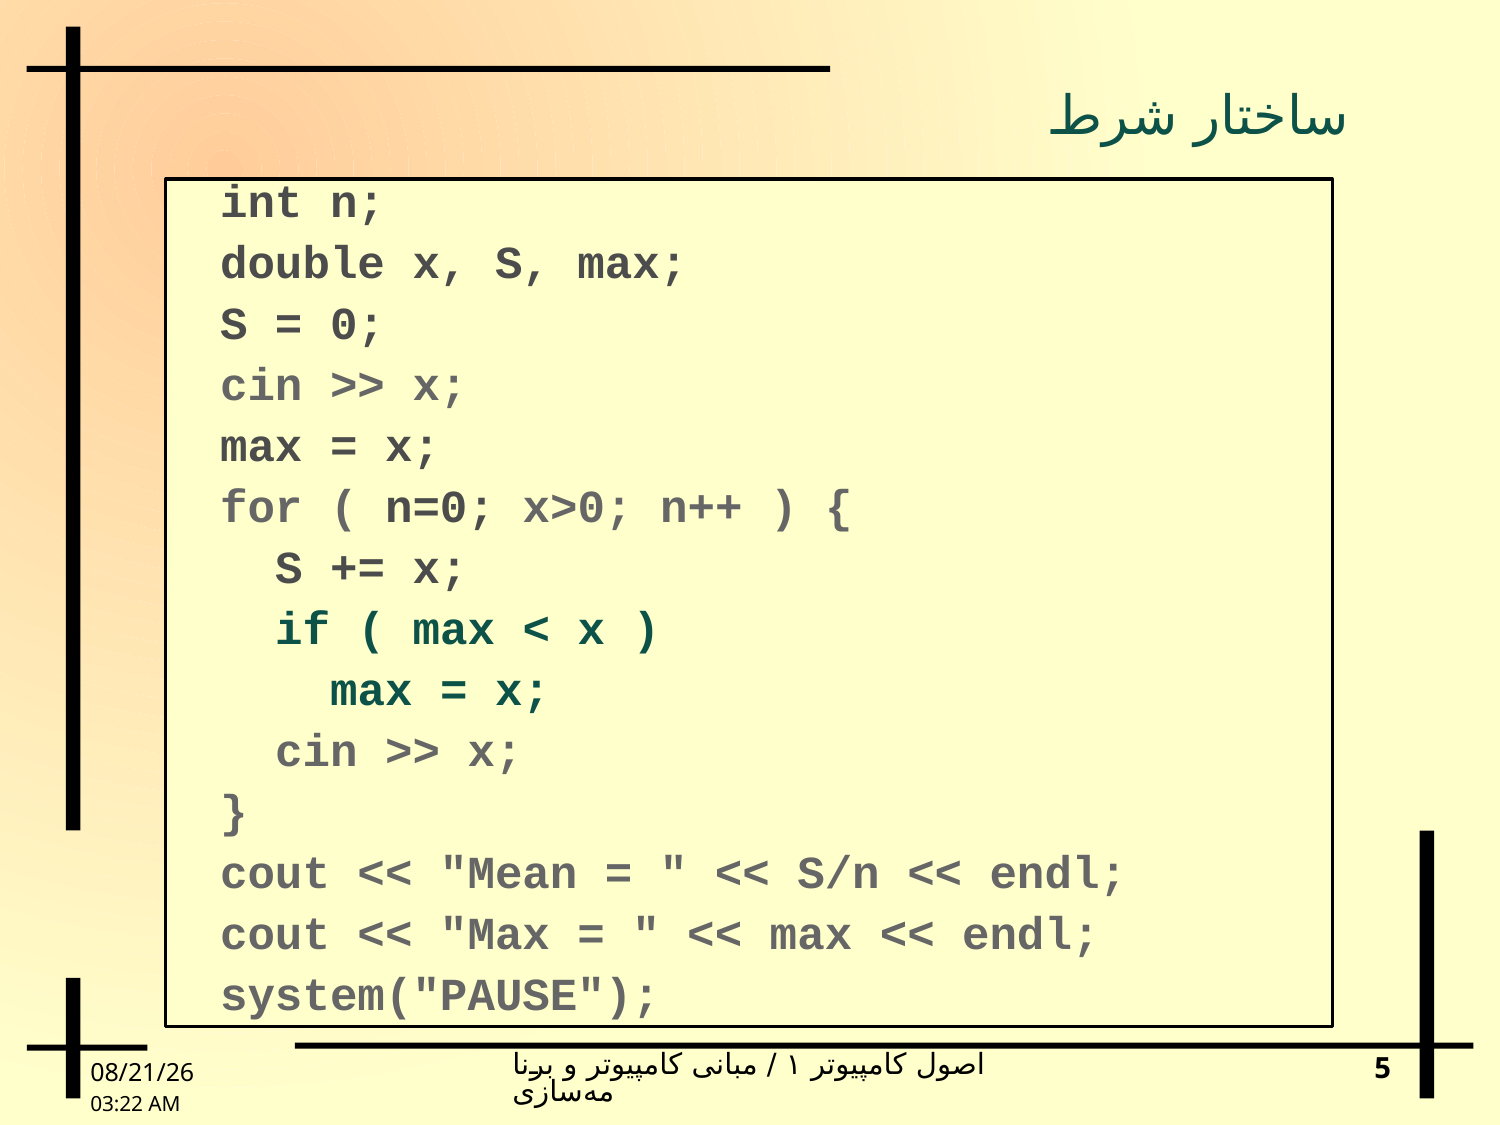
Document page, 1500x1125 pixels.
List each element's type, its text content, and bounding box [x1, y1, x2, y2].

list int n; double x, S, max; S = 0; cin >> x; max = x; for ( n=0; x>0; n++ ) { S += x; if ( max < x ) max = x; cin >> x; } cout << "Mean = " << S/n << endl; cout << "Max = " << max << endl; system("PAUSE"); [165, 178, 1333, 1027]
list ساختار شرط [122, 84, 1403, 172]
